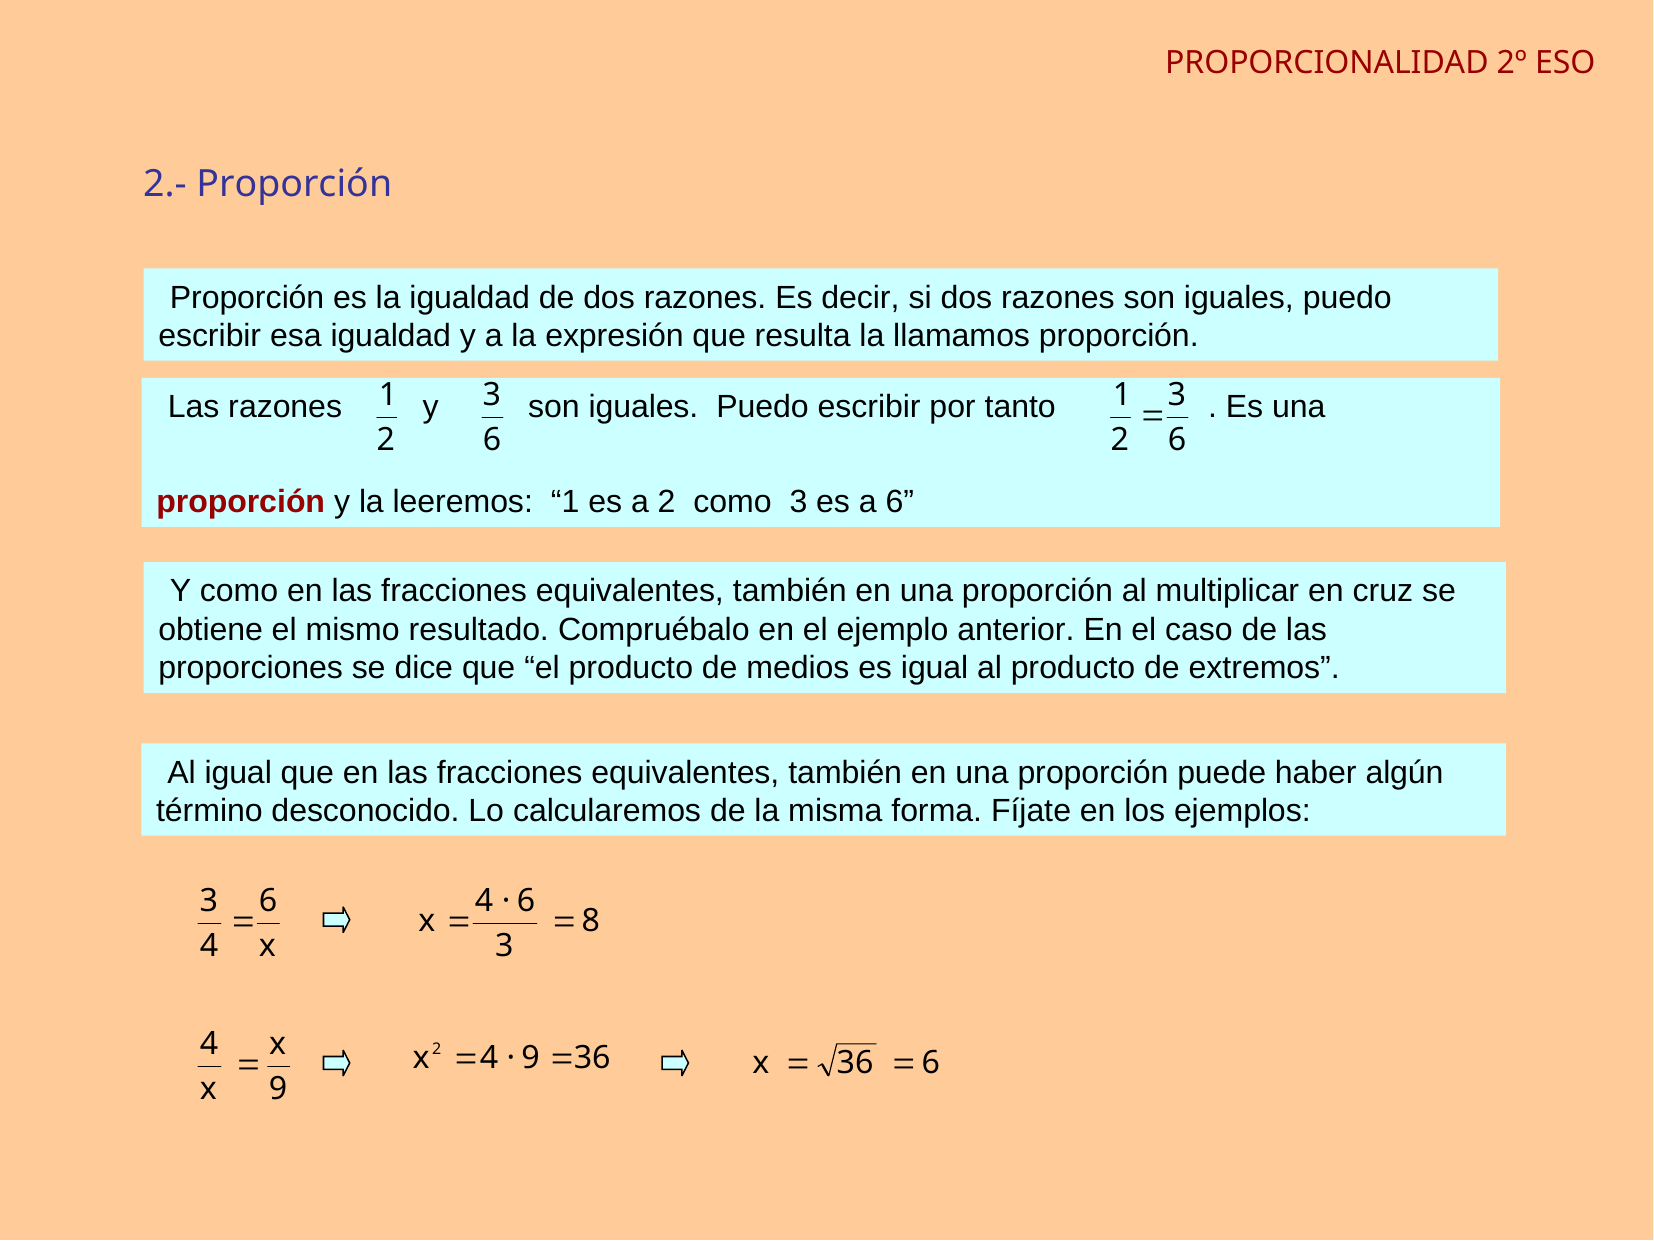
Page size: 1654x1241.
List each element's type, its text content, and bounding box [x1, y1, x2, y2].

text_box Proporción es la igualdad de dos razones. Es decir, si dos razones son iguales, puedo escribir esa igualdad y a la expresión que resulta la llamamos proporción. [143, 268, 1499, 361]
chart [477, 375, 508, 458]
chart [748, 1036, 944, 1088]
text_box Las razones y son iguales. Puedo escribir por tanto . Es una proporción y la leeremos: “1 es a 2 como 3 es a 6” [141, 377, 1501, 527]
text_box Y como en las fracciones equivalentes, también en una proporción al multiplicar en cruz se obtiene el mismo resultado. Compruébalo en el ejemplo anterior. En el caso de las proporciones se dice que “el producto de medios es igual al producto de extremos”. [143, 562, 1506, 694]
chart [414, 880, 606, 964]
chart [409, 1036, 623, 1083]
text_box 2.- Proporción [128, 151, 408, 212]
chart [193, 880, 286, 964]
text_box PROPORCIONALIDAD 2º ESO [1150, 34, 1611, 89]
text_box [323, 1050, 350, 1076]
text_box Al igual que en las fracciones equivalentes, también en una proporción puede haber algún término desconocido. Lo calcularemos de la misma forma. Fíjate en los ejemplos: [141, 743, 1506, 836]
chart [193, 1023, 295, 1107]
chart [372, 375, 403, 456]
chart [1106, 375, 1194, 458]
text_box [323, 906, 350, 933]
text_box [662, 1050, 689, 1076]
